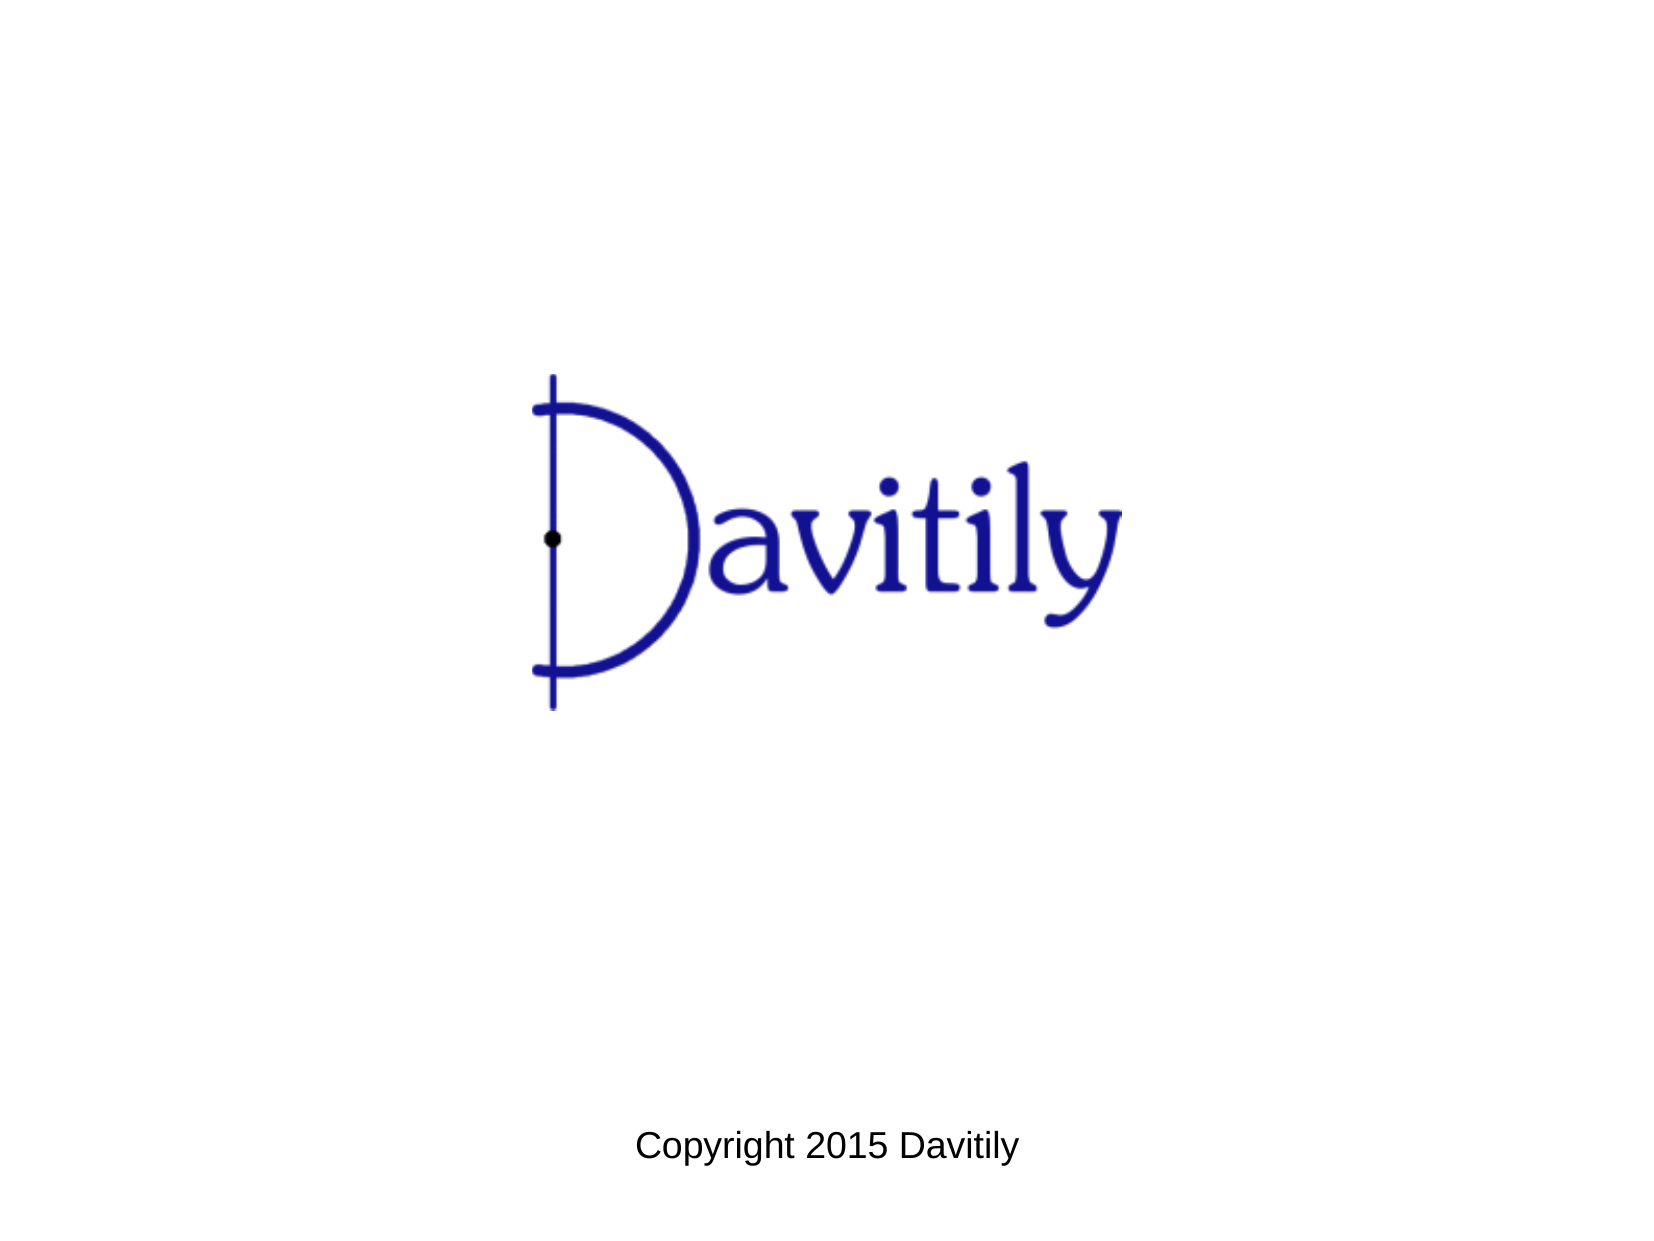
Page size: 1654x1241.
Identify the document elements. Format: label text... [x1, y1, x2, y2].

picture [532, 374, 1122, 711]
text_box Copyright 2015 Davitily [620, 1117, 1034, 1175]
